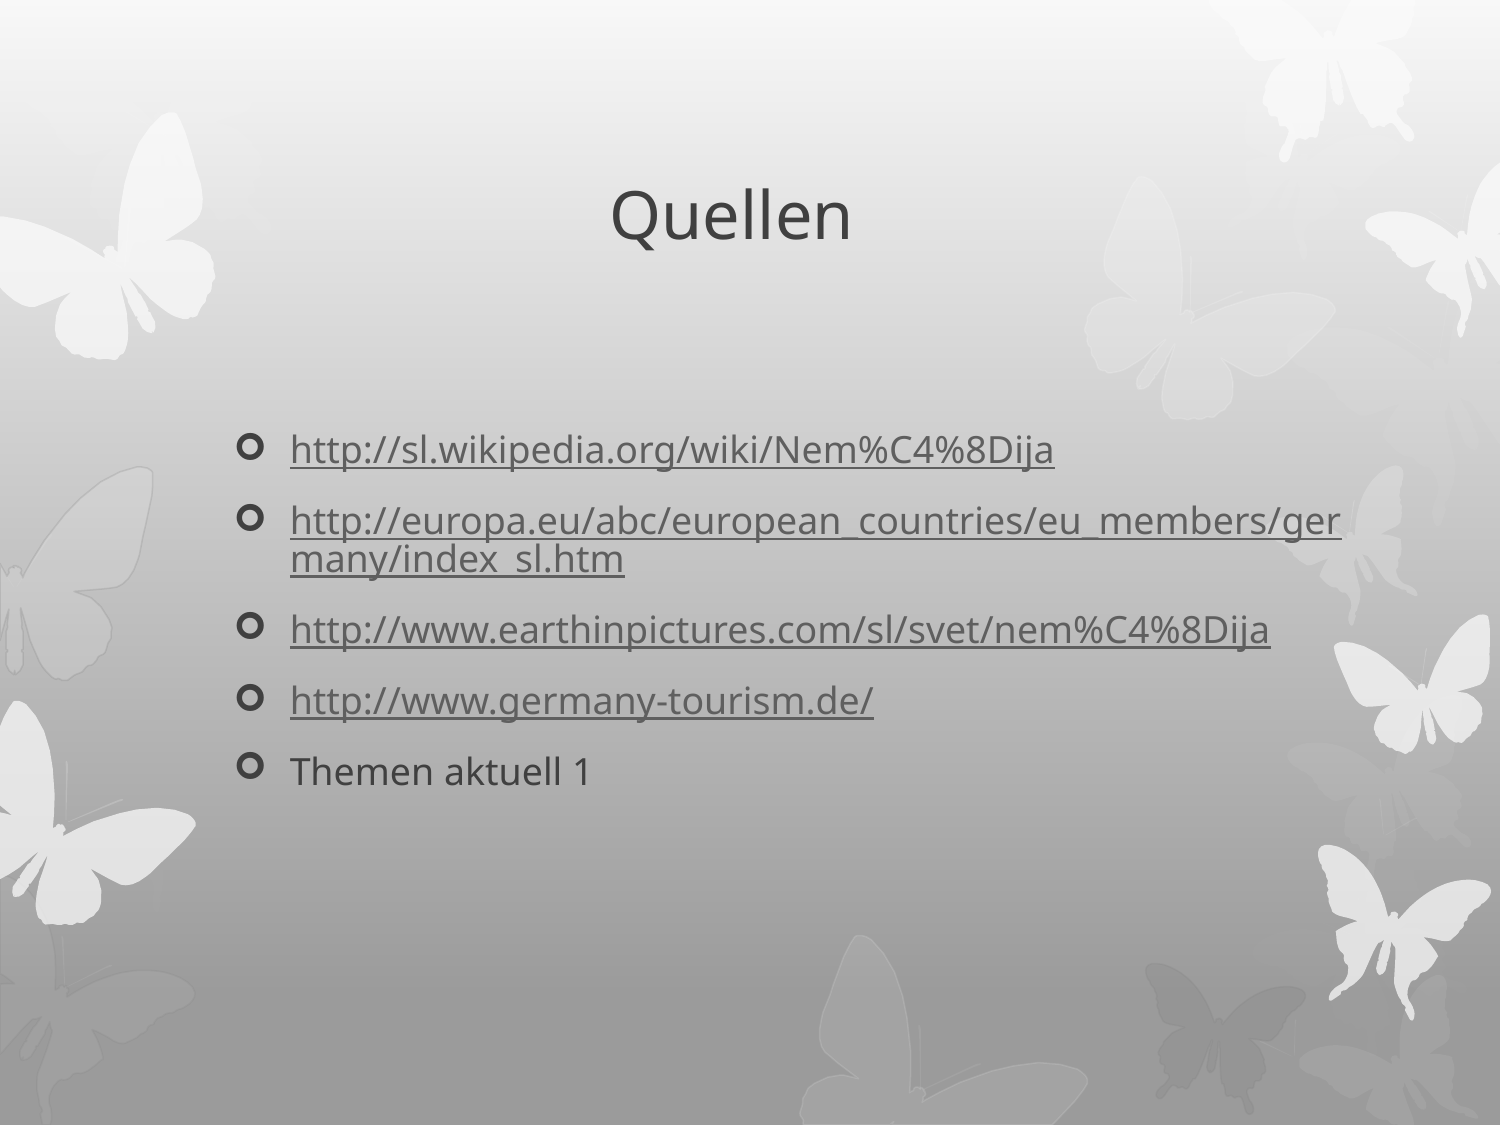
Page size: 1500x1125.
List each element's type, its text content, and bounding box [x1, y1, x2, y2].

list http://sl.wikipedia.org/wiki/Nem%C4%8Dija http://europa.eu/abc/european_countries/eu_members/germany/index_sl.htm http://www.earthinpictures.com/sl/svet/nem%C4%8Dija http://www.germany-tourism.de/ Themen aktuell 1 [218, 290, 1388, 956]
title Quellen [147, 137, 1317, 289]
